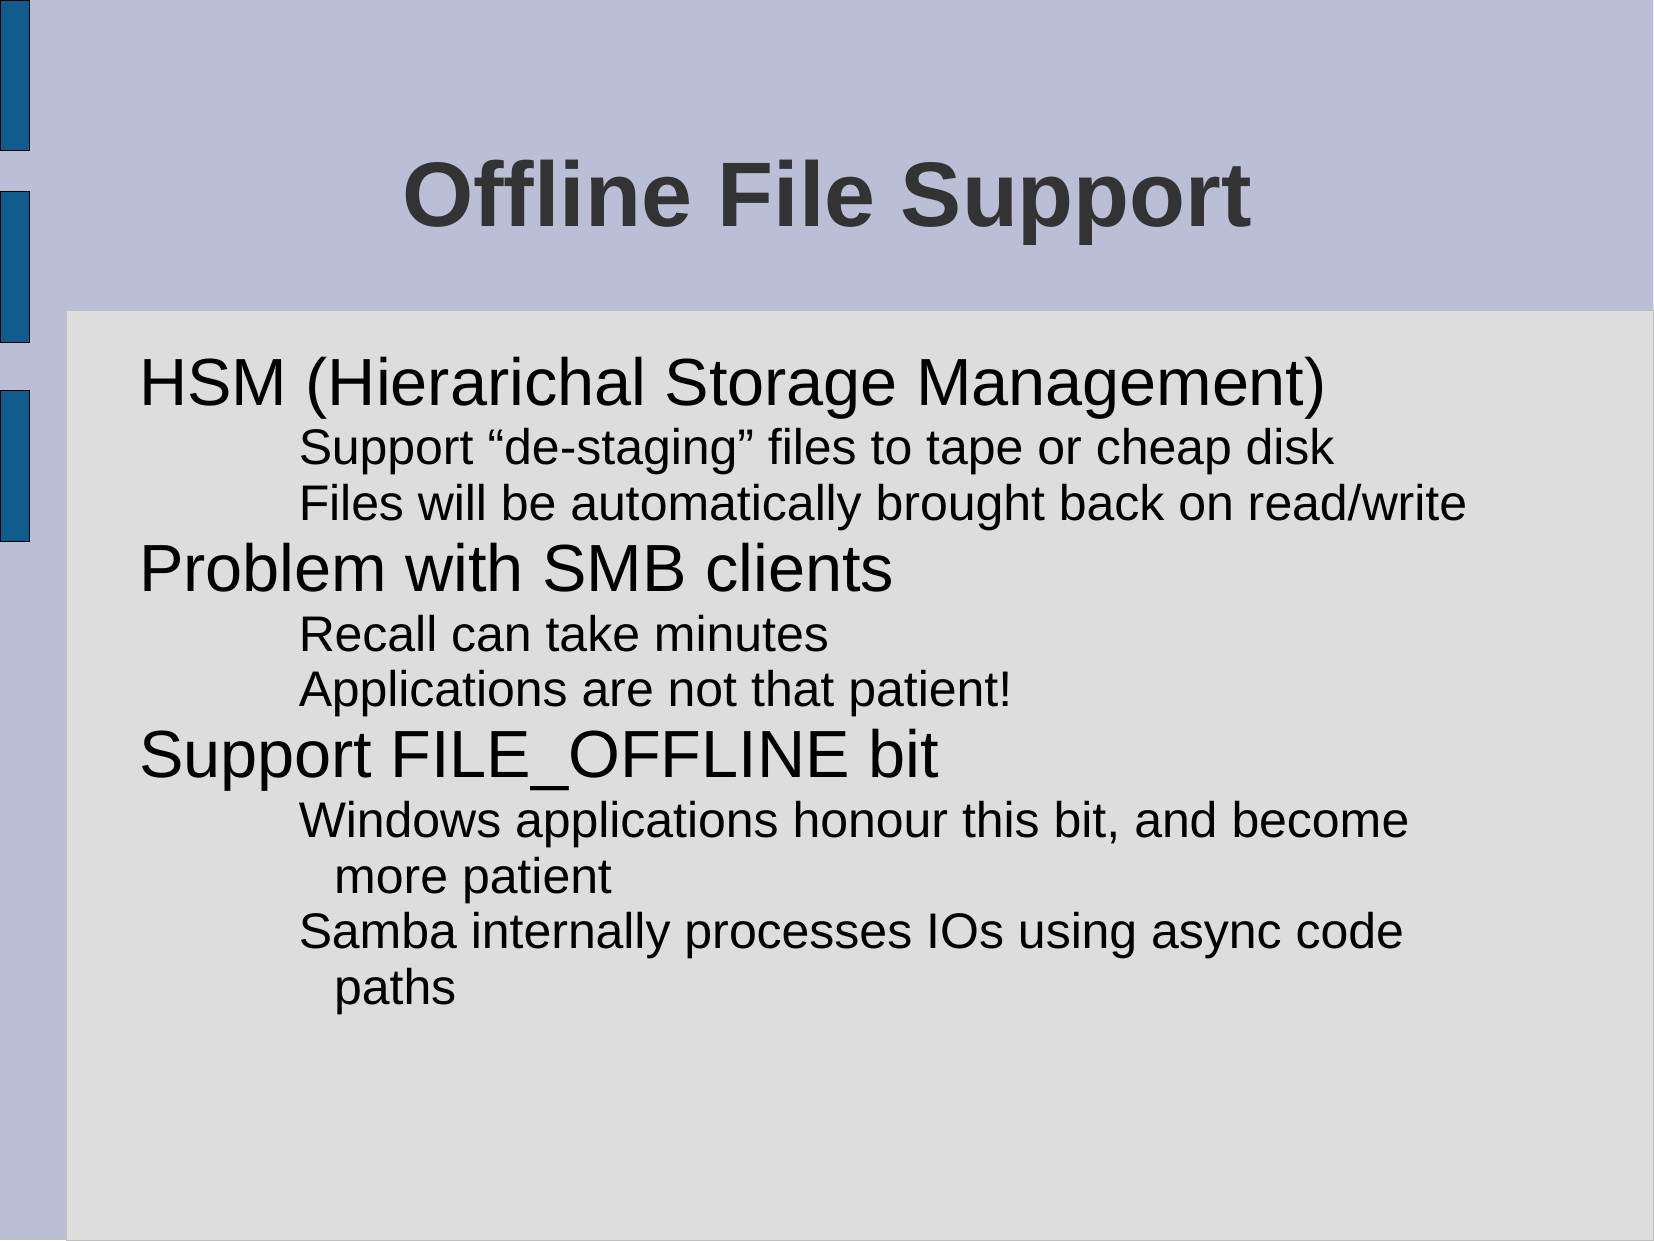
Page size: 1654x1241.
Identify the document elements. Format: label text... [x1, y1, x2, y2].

title Offline File Support [121, 98, 1534, 291]
list HSM (Hierarichal Storage Management) Support “de-staging” files to tape or cheap disk Files will be automatically brought back on read/write Problem with SMB clients Recall can take minutes Applications are not that patient! Support FILE_OFFLINE bit Windows applications honour this bit, and become more patient Samba internally processes IOs using async code paths [121, 344, 1534, 1112]
